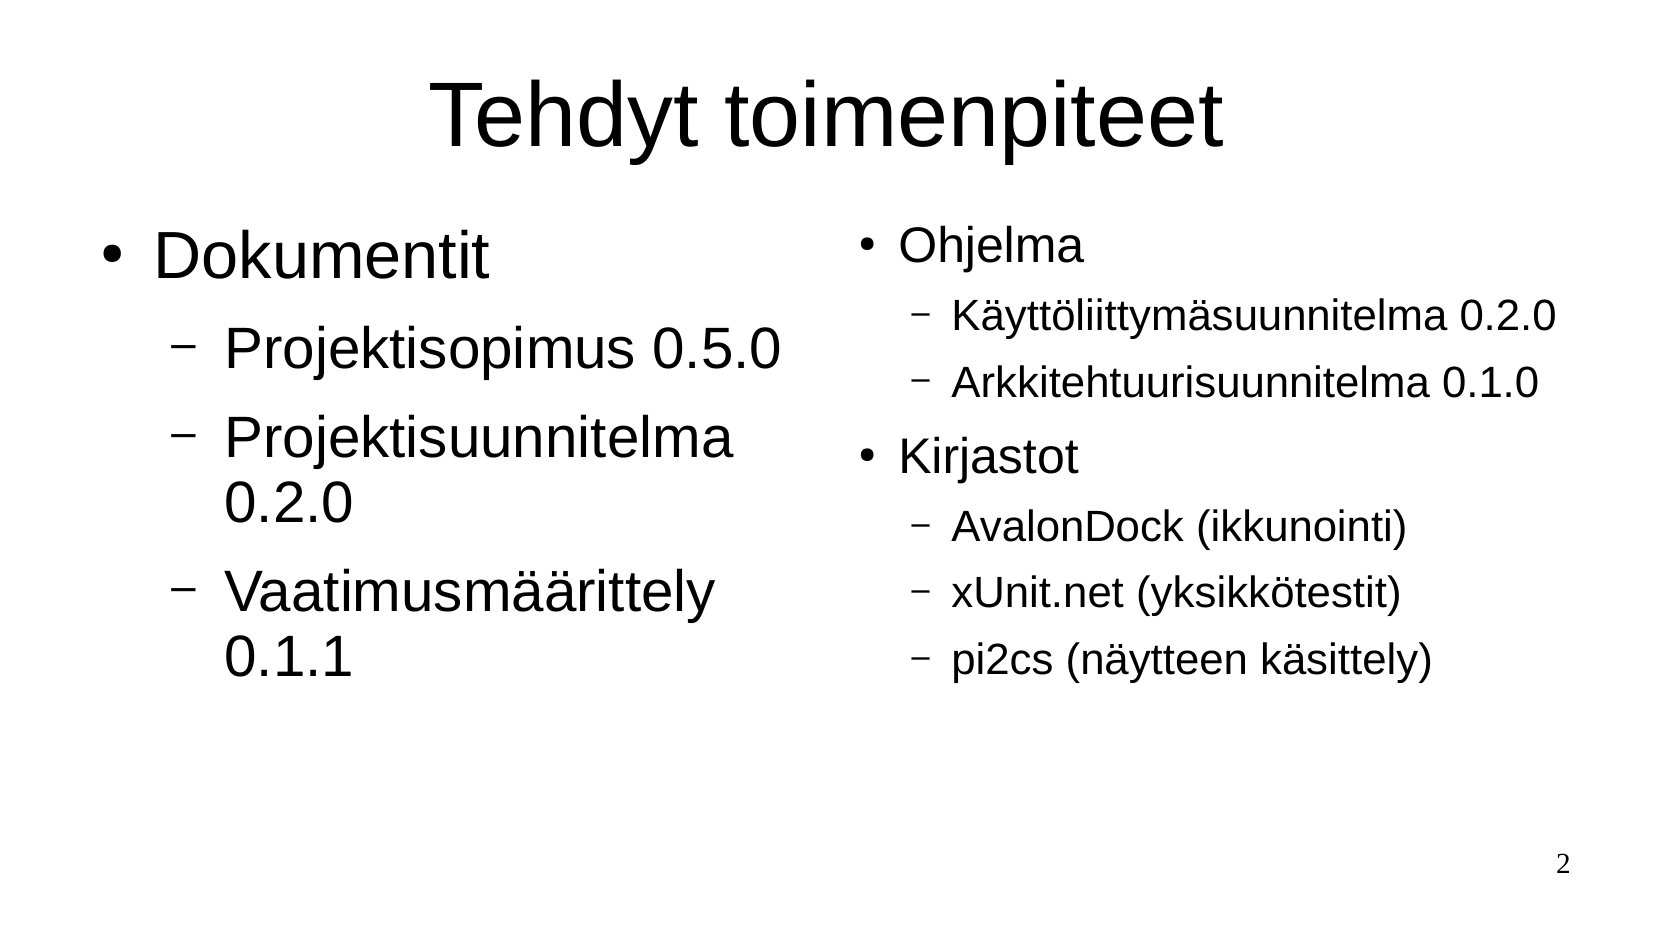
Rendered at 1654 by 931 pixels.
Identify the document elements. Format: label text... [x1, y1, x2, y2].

list Ohjelma Käyttöliittymäsuunnitelma 0.2.0 Arkkitehtuurisuunnitelma 0.1.0 Kirjastot AvalonDock (ikkunointi) xUnit.net (yksikkötestit) pi2cs (näytteen käsittely) [845, 217, 1572, 758]
list Dokumentit Projektisopimus 0.5.0 Projektisuunnitelma 0.2.0 Vaatimusmäärittely 0.1.1 [82, 217, 809, 758]
title Tehdyt toimenpiteet [82, 37, 1571, 193]
